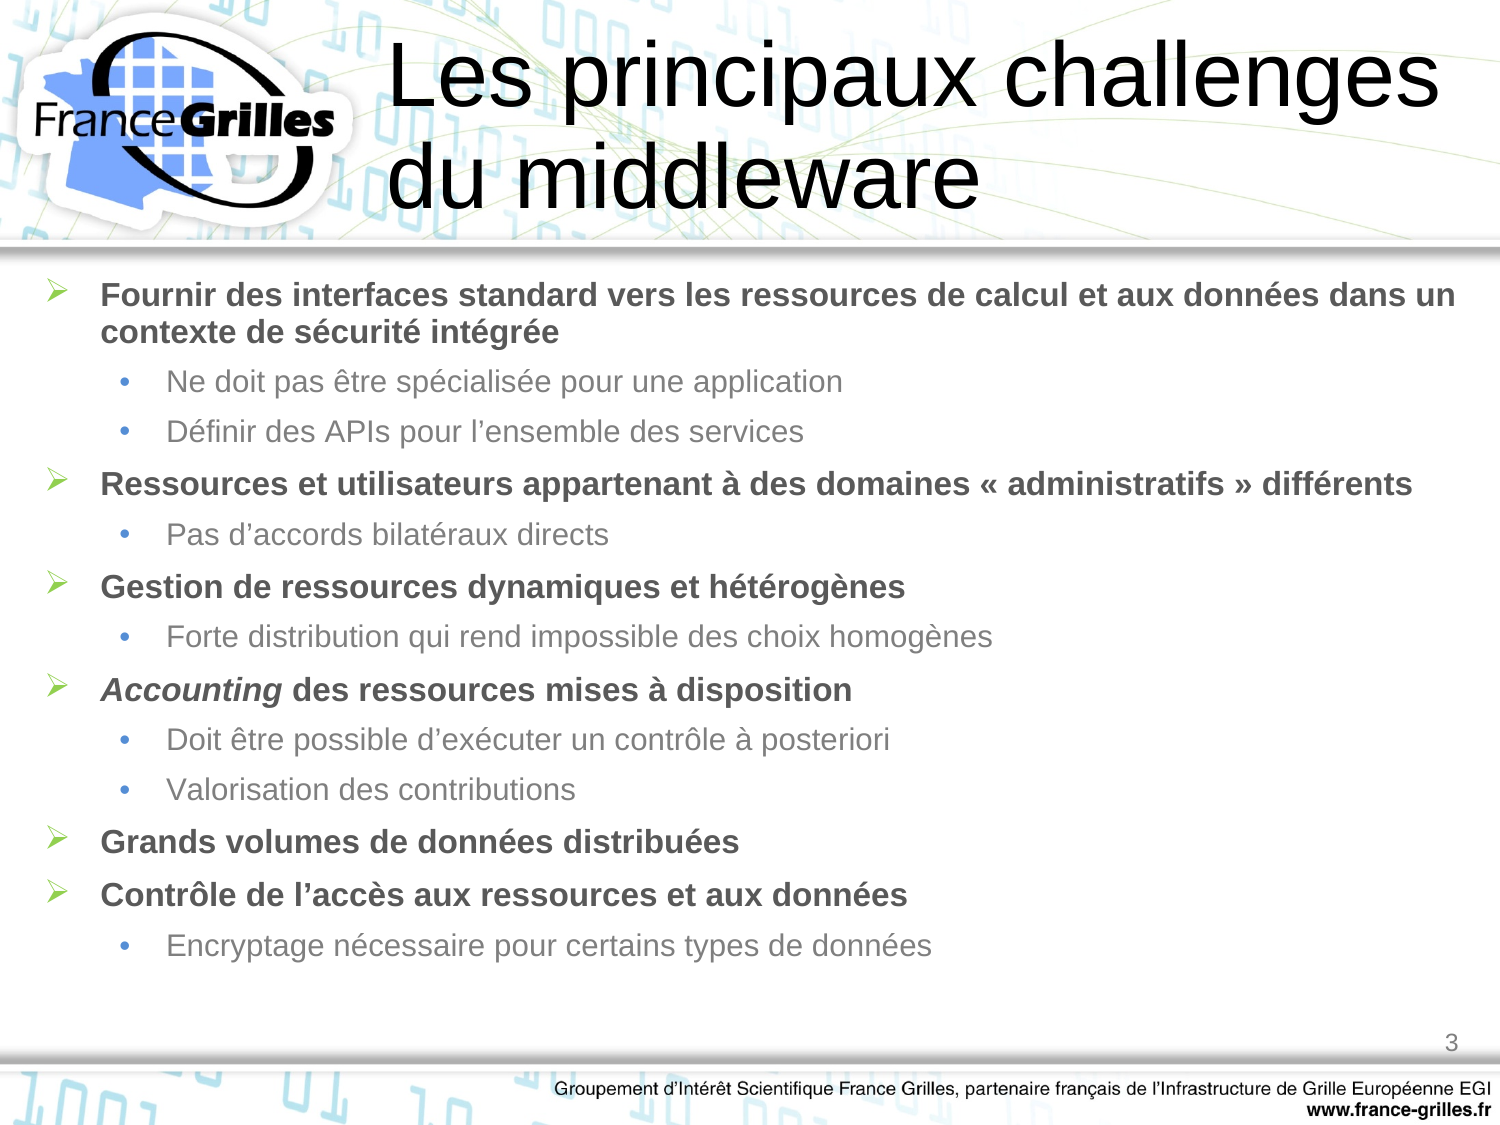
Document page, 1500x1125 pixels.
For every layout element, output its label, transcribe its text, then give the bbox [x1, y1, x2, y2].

picture [0, 0, 1500, 1125]
title Les principaux challenges du middleware [372, 3, 1459, 247]
list Fournir des interfaces standard vers les ressources de calcul et aux données dans un contexte de sécurité intégrée Ne doit pas être spécialisée pour une application Définir des APIs pour l’ensemble des services Ressources et utilisateurs appartenant à des domaines « administratifs » différents Pas d’accords bilatéraux directs Gestion de ressources dynamiques et hétérogènes Forte distribution qui rend impossible des choix homogènes Accounting des ressources mises à disposition Doit être possible d’exécuter un contrôle à posteriori Valorisation des contributions Grands volumes de données distribuées Contrôle de l’accès aux ressources et aux données Encryptage nécessaire pour certains types de données [29, 268, 1477, 1044]
